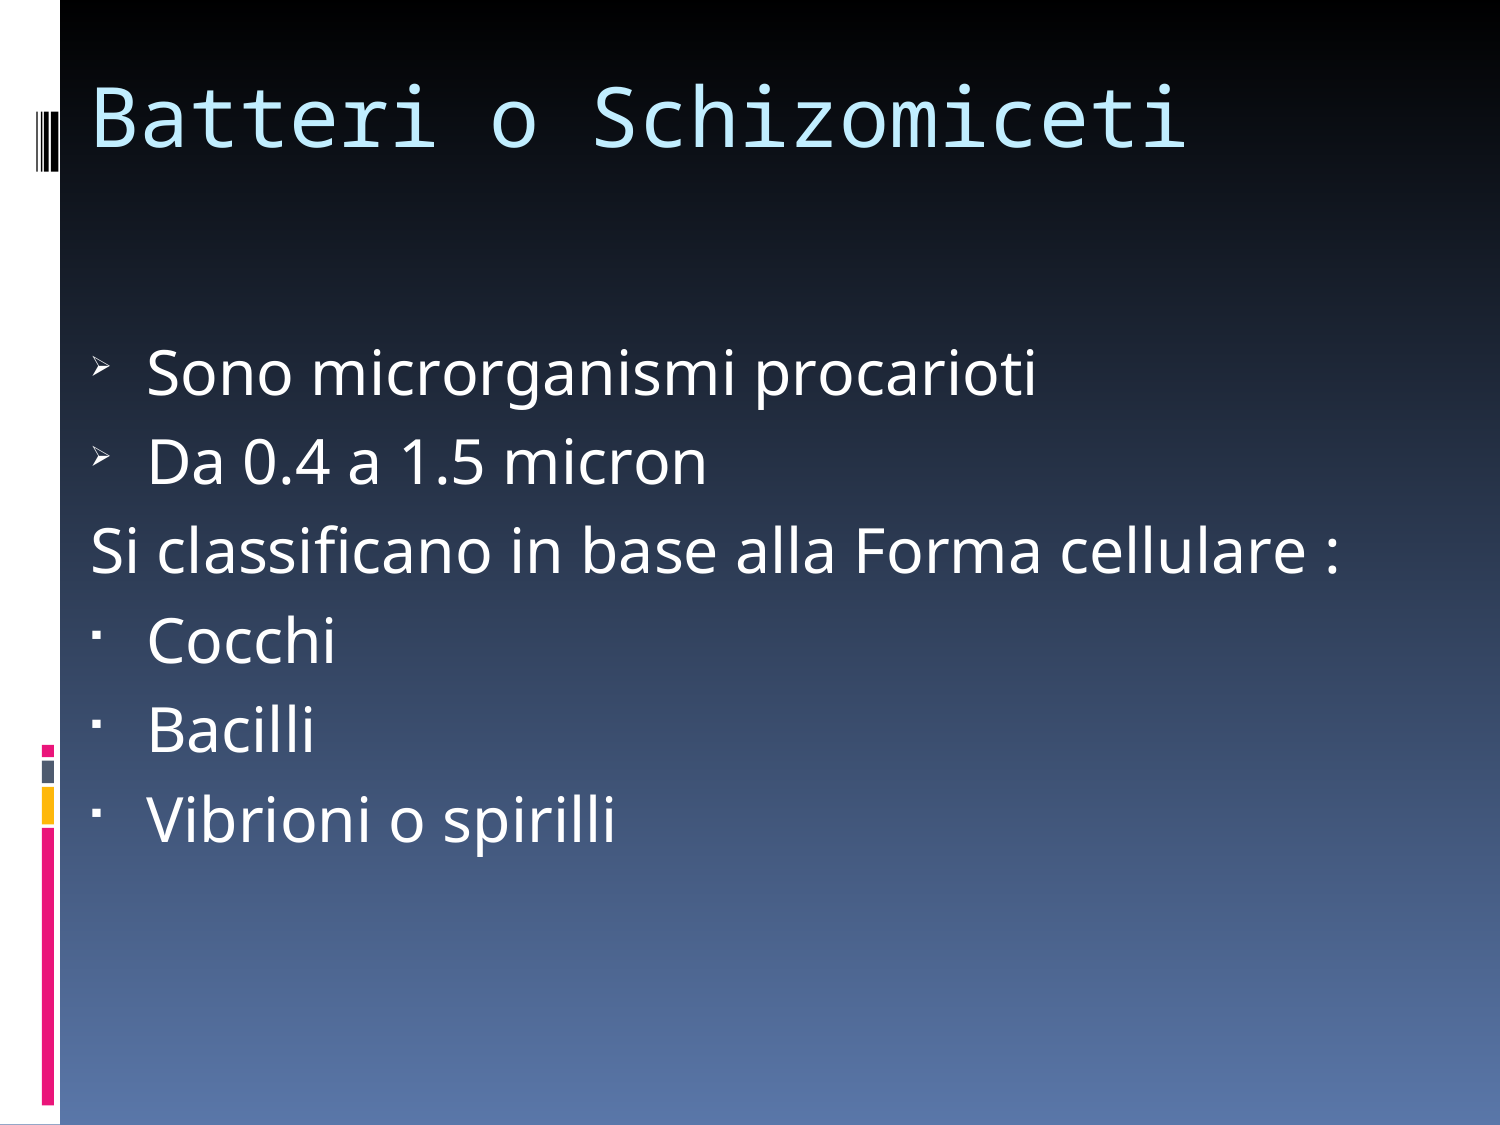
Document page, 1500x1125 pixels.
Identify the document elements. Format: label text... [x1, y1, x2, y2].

title Batteri o Schizomiceti [75, 56, 1425, 293]
list Sono microrganismi procarioti Da 0.4 a 1.5 micron Si classificano in base alla Forma cellulare : Cocchi Bacilli Vibrioni o spirilli [75, 324, 1425, 1021]
